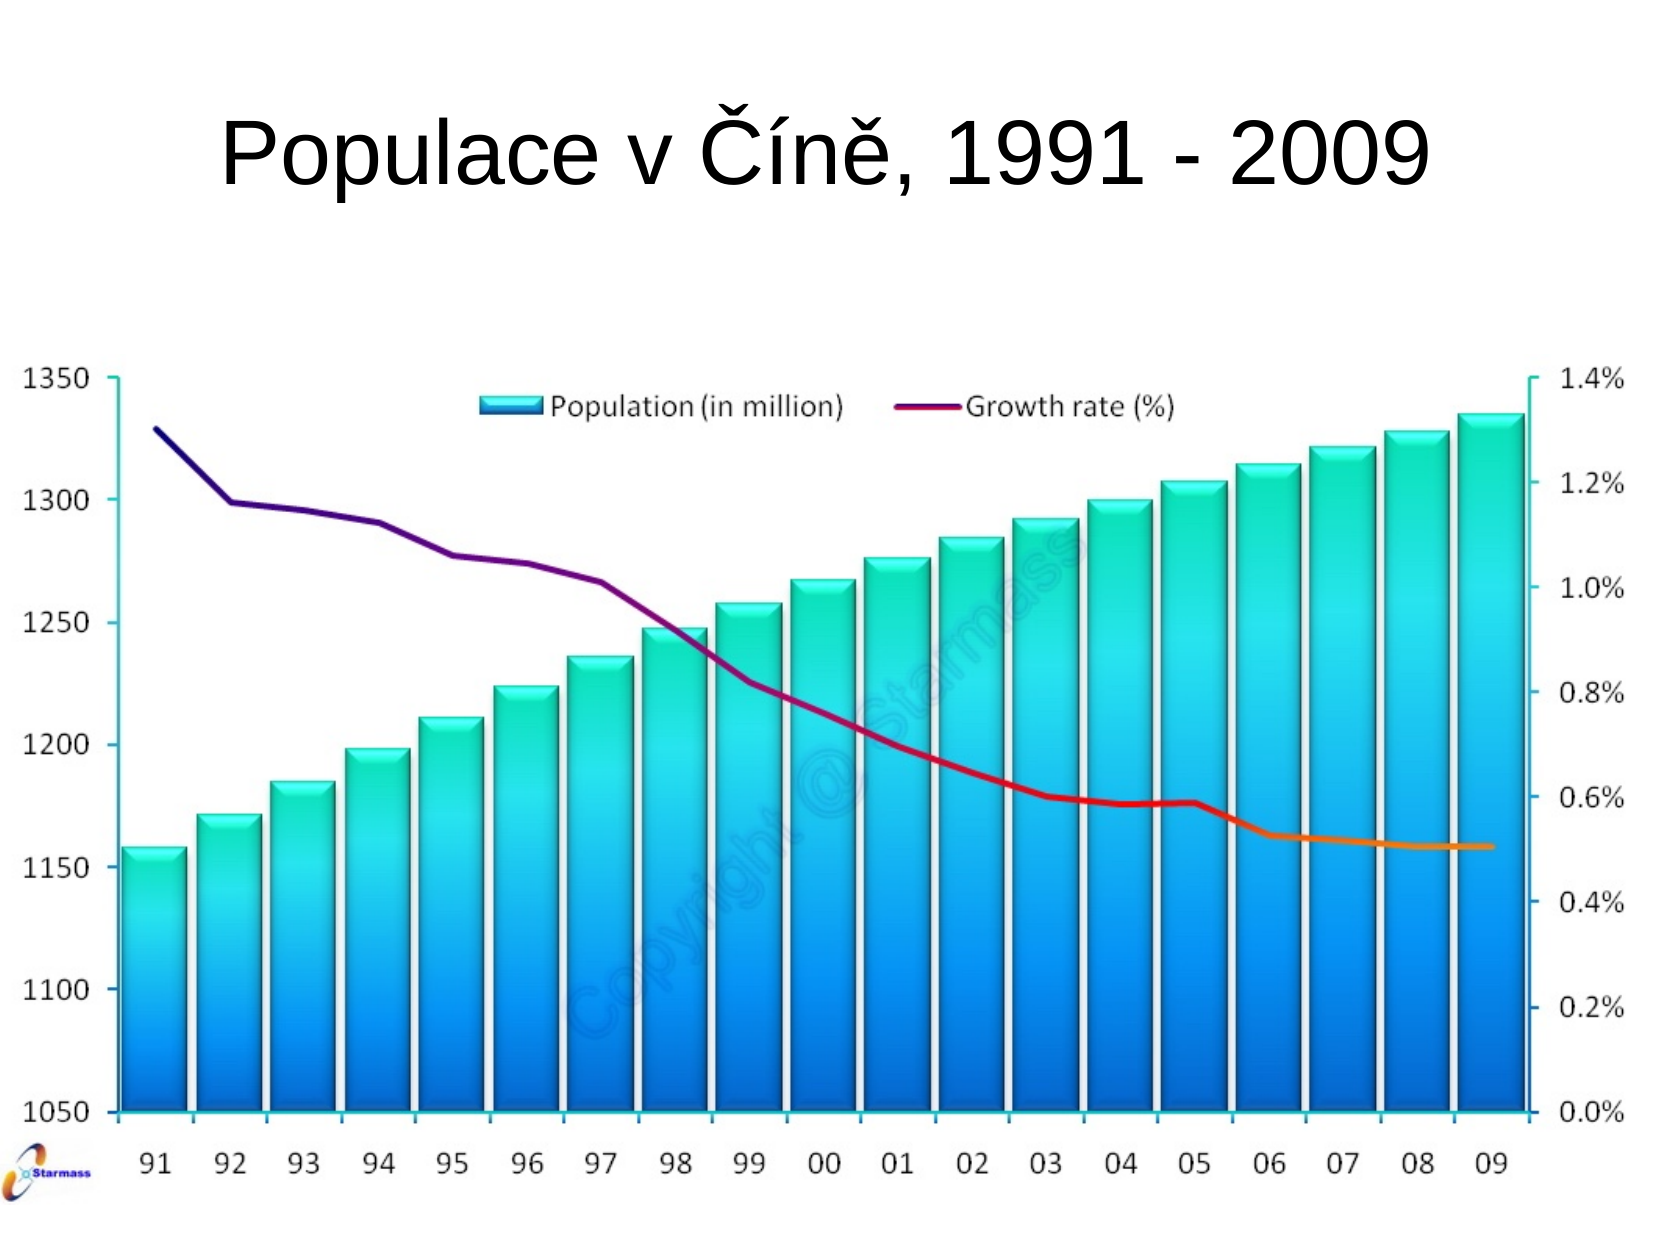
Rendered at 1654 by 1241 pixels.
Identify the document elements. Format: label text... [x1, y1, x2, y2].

title Populace v Číně, 1991 - 2009 [82, 49, 1571, 257]
picture [0, 354, 1647, 1205]
